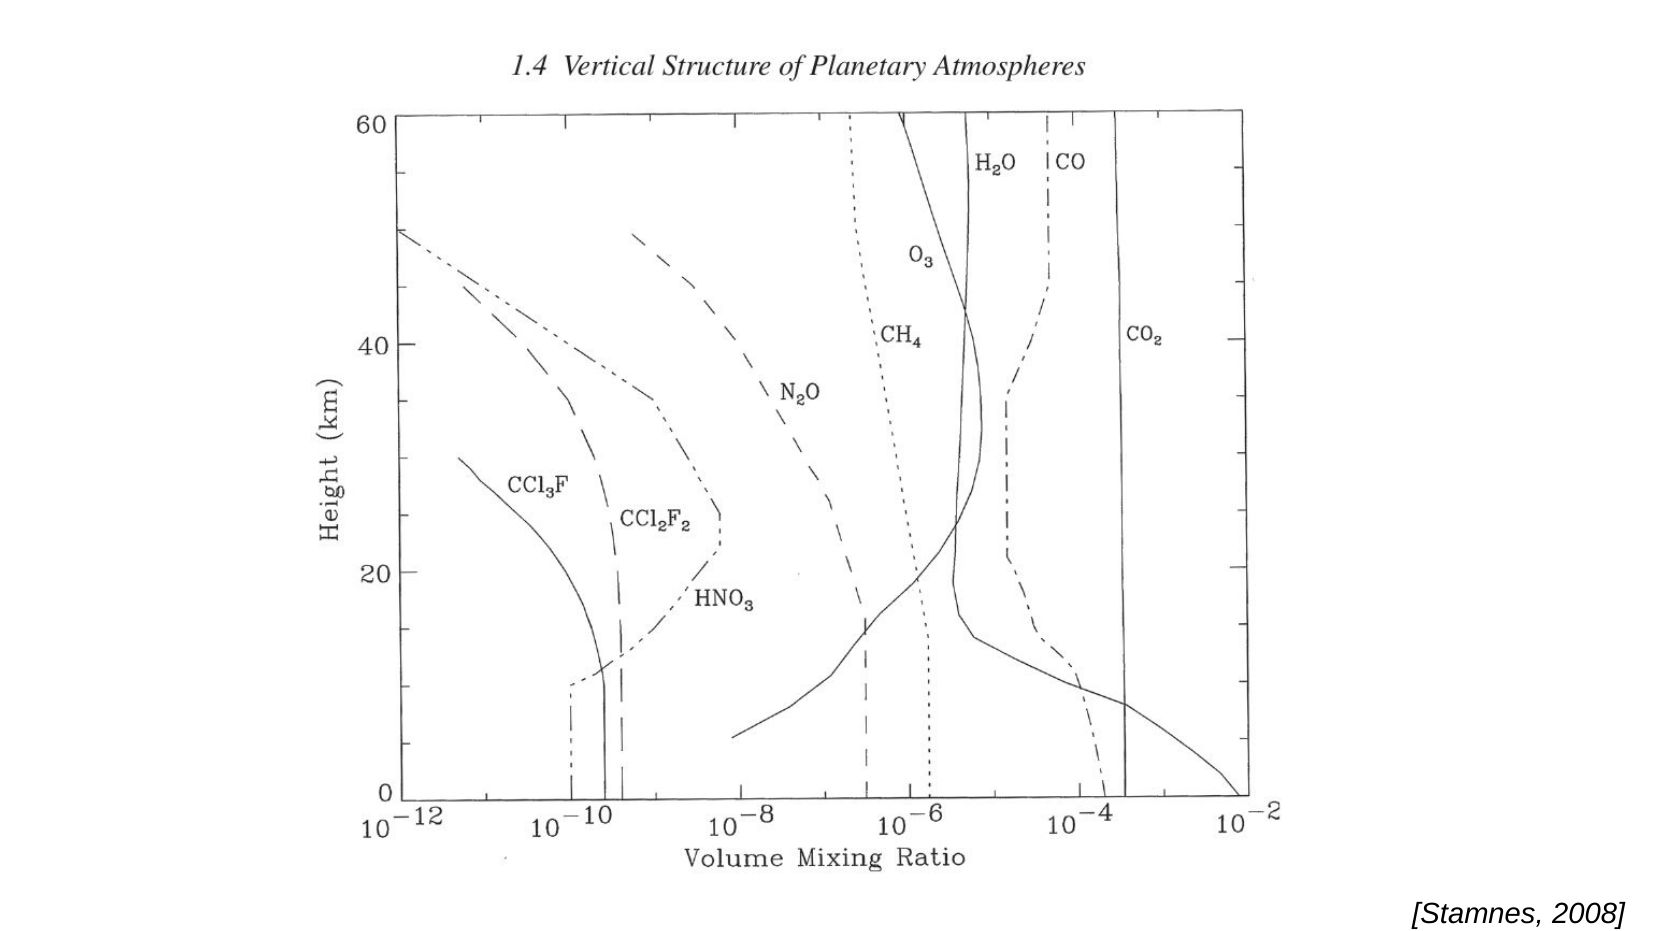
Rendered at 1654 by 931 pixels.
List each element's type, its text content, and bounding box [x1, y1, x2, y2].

text_box [Stamnes, 2008] [1080, 887, 1641, 925]
picture [310, 48, 1287, 880]
